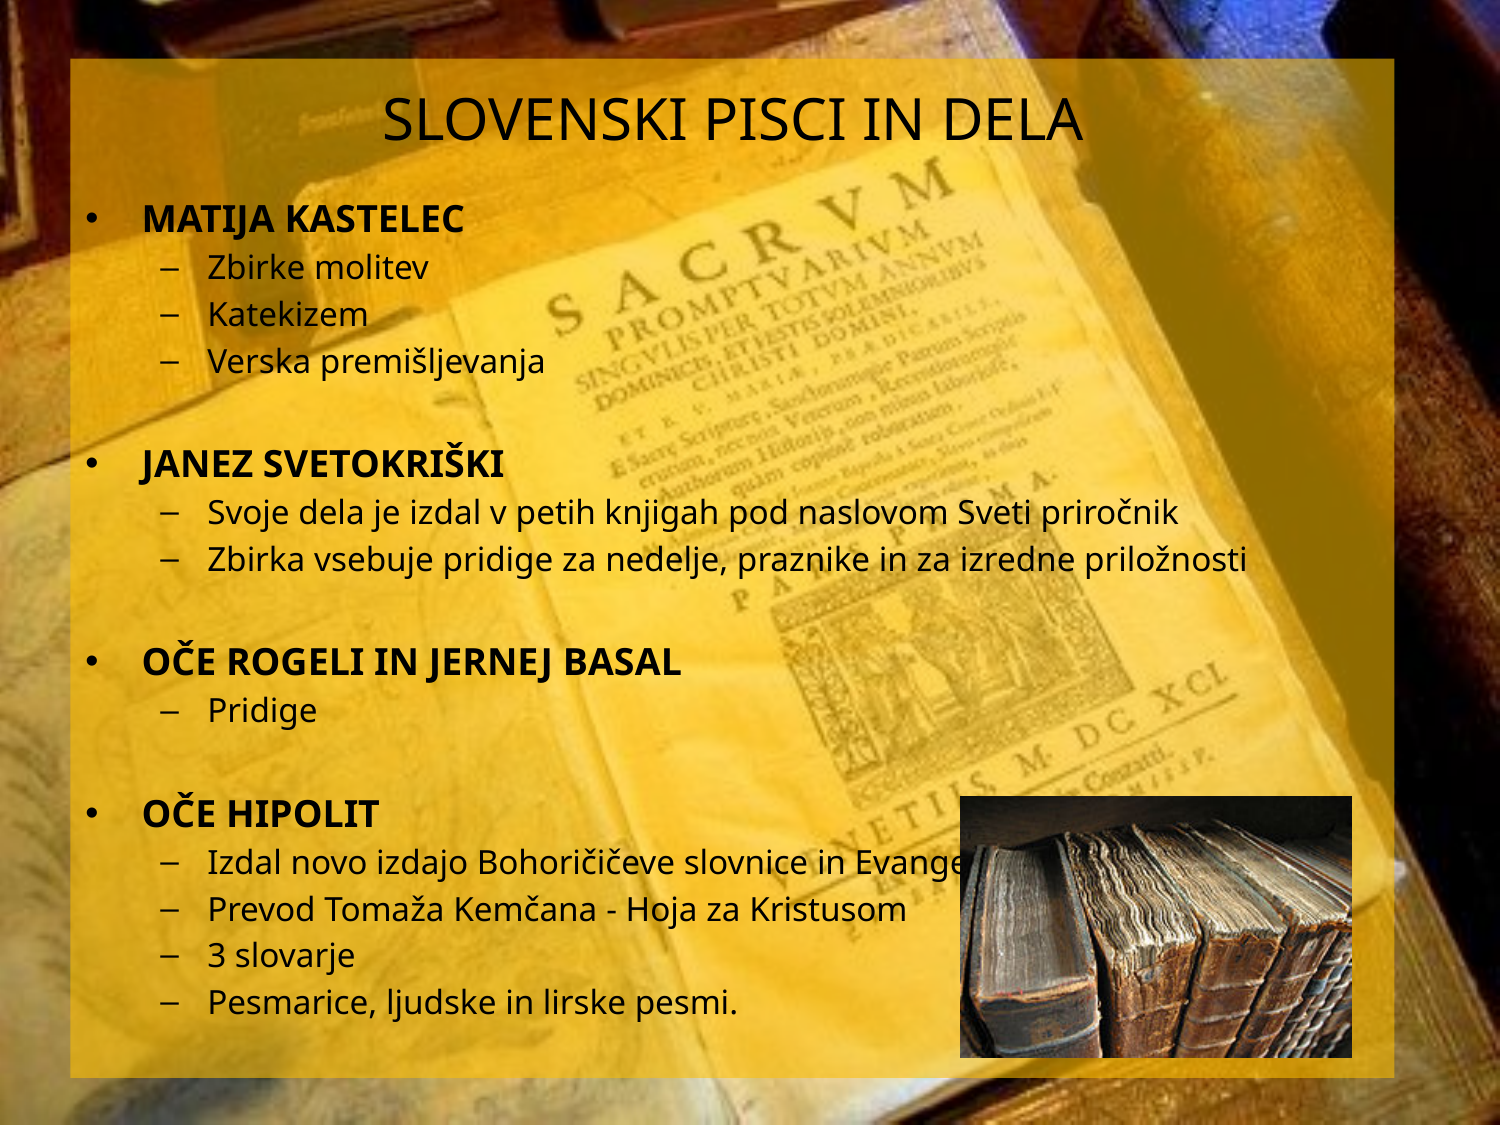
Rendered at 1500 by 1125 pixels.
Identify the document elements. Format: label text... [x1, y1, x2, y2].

text_box [70, 947, 1395, 1078]
list MATIJA KASTELEC Zbirke molitev Katekizem Verska premišljevanja JANEZ SVETOKRIŠKI Svoje dela je izdal v petih knjigah pod naslovom Sveti priročnik Zbirka vsebuje pridige za nedelje, praznike in za izredne priložnosti OČE ROGELI IN JERNEJ BASAL Pridige OČE HIPOLIT Izdal novo izdajo Bohoričičeve slovnice in Evangelija Prevod Tomaža Kemčana - Hoja za Kristusom 3 slovarje Pesmarice, ljudske in lirske pesmi. [70, 187, 1421, 947]
title SLOVENSKI PISCI IN DELA [58, 23, 1409, 211]
picture [0, 0, 1500, 1125]
